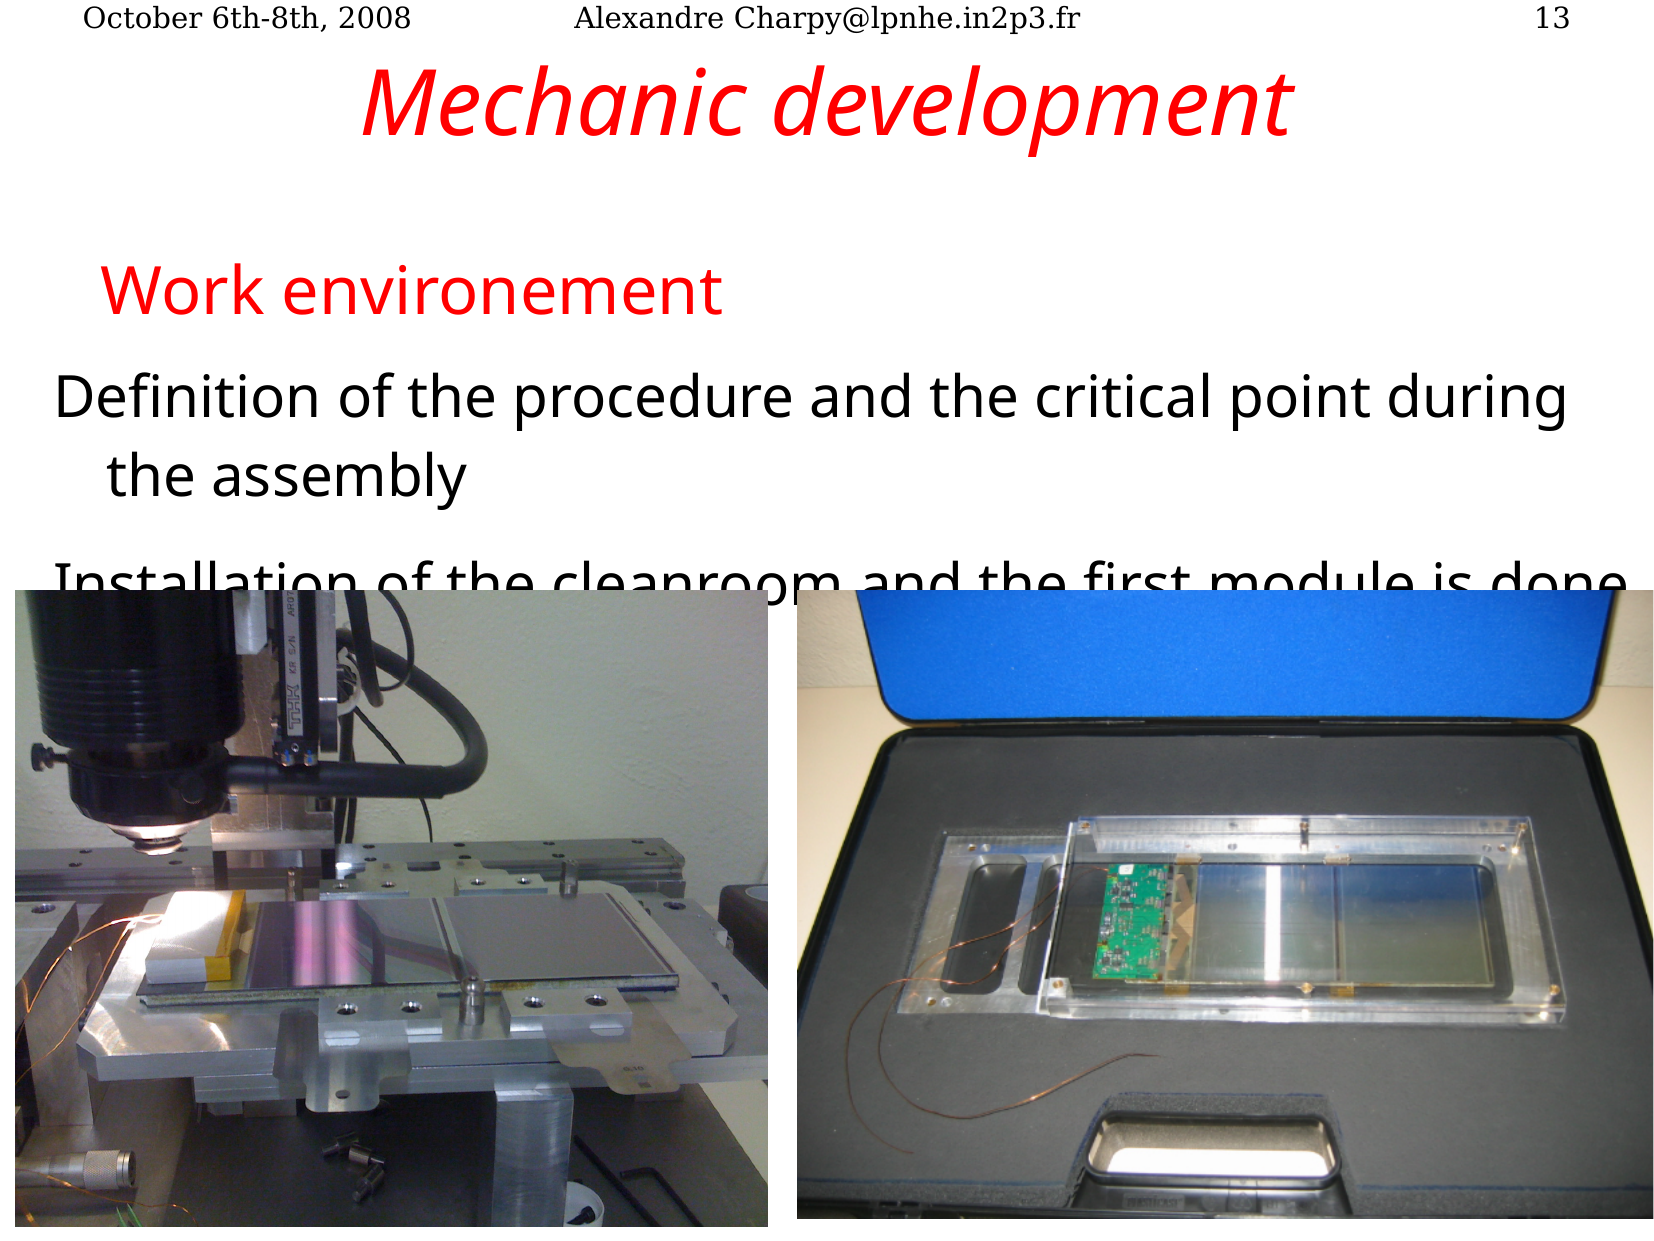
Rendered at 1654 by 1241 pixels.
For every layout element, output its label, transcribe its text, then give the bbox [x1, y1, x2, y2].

list Work environement [82, 242, 1571, 337]
title Mechanic development [82, 3, 1571, 196]
picture [15, 590, 768, 1227]
list Definition of the procedure and the critical point during the assembly Installation of the cleanroom and the first module is done [35, 355, 1636, 532]
picture [797, 590, 1654, 1219]
